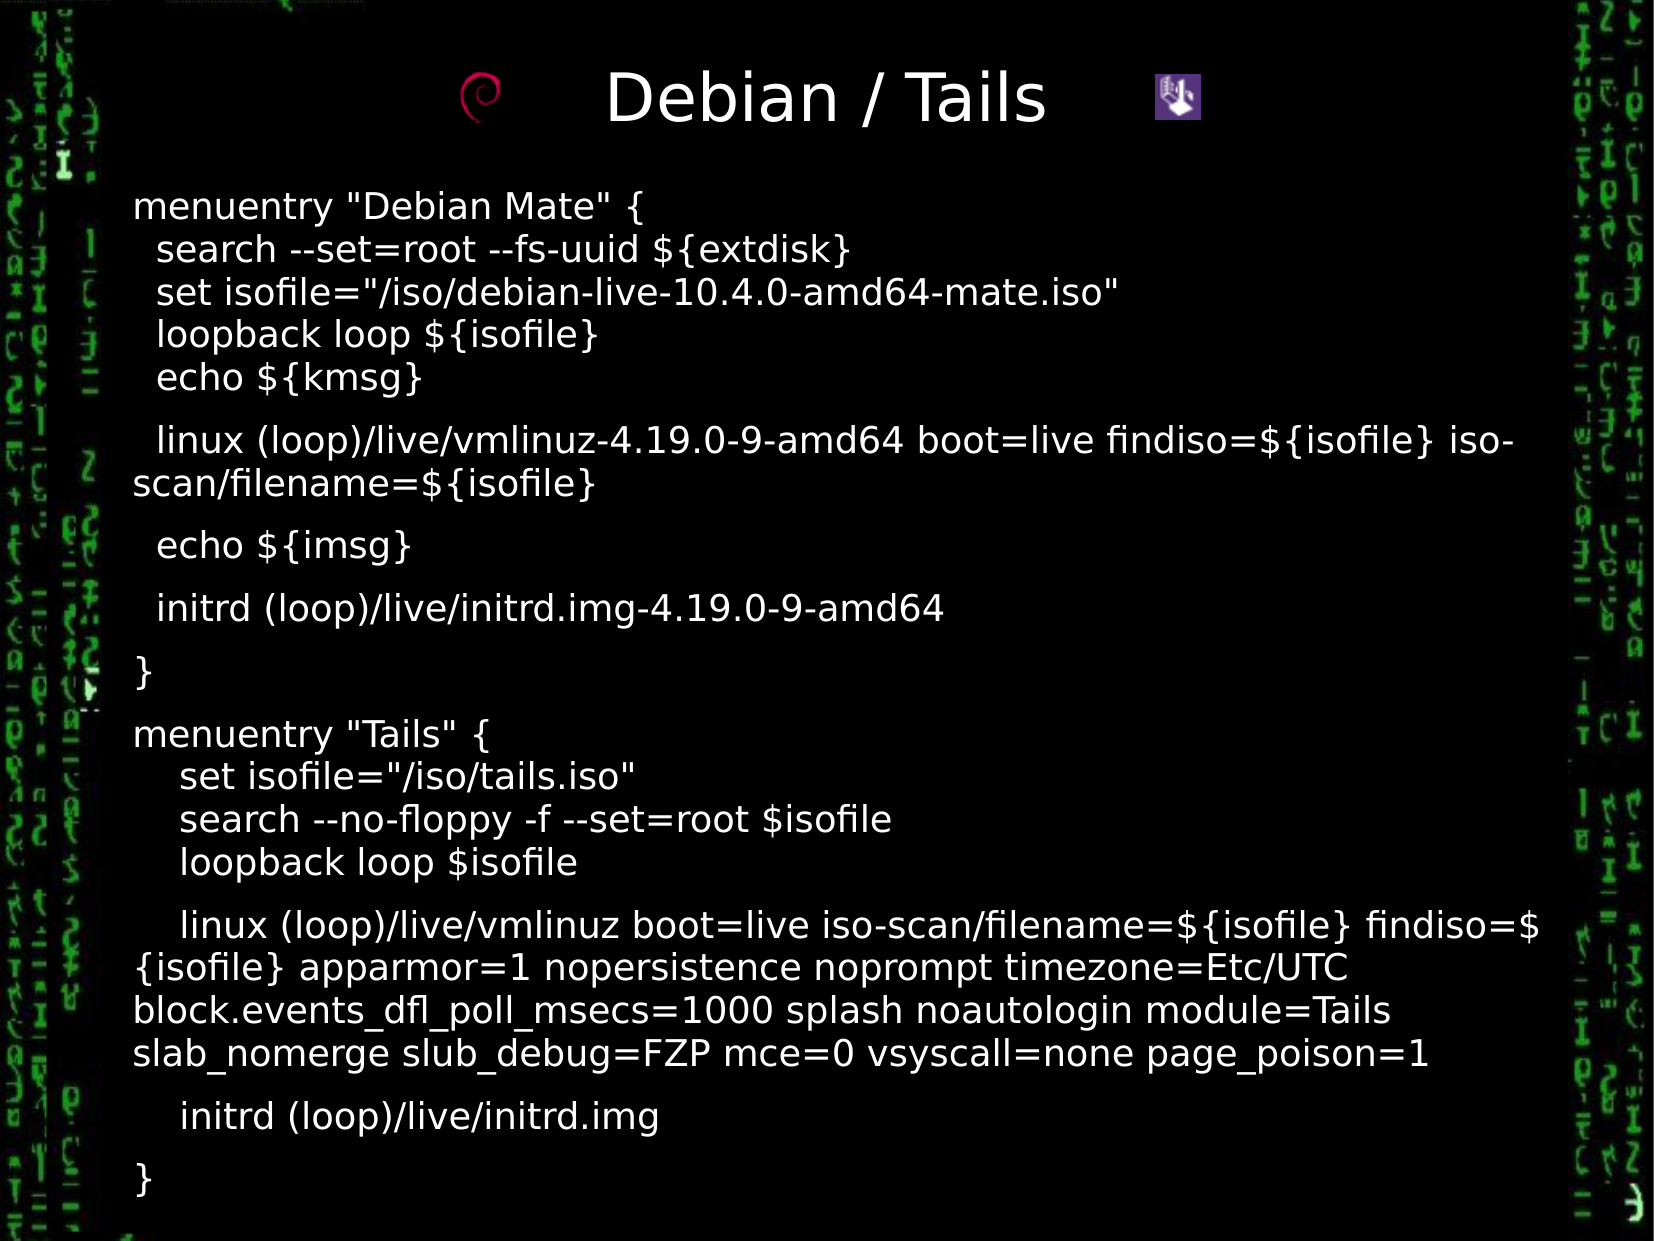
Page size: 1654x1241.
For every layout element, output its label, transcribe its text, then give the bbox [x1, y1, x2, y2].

title Debian / Tails [82, 49, 1571, 147]
picture [0, 0, 1654, 1241]
list menuentry "Debian Mate" { search --set=root --fs-uuid ${extdisk} set isofile="/iso/debian-live-10.4.0-amd64-mate.iso" loopback loop ${isofile} echo ${kmsg} linux (loop)/live/vmlinuz-4.19.0-9-amd64 boot=live findiso=${isofile} iso-scan/filename=${isofile} echo ${imsg} initrd (loop)/live/initrd.img-4.19.0-9-amd64 } menuentry "Tails" { set isofile="/iso/tails.iso" search --no-floppy -f --set=root $isofile loopback loop $isofile linux (loop)/live/vmlinuz boot=live iso-scan/filename=${isofile} findiso=${isofile} apparmor=1 nopersistence noprompt timezone=Etc/UTC block.events_dfl_poll_msecs=1000 splash noautologin module=Tails slab_nomerge slub_debug=FZP mce=0 vsyscall=none page_poison=1 initrd (loop)/live/initrd.img } [84, 185, 1570, 1221]
